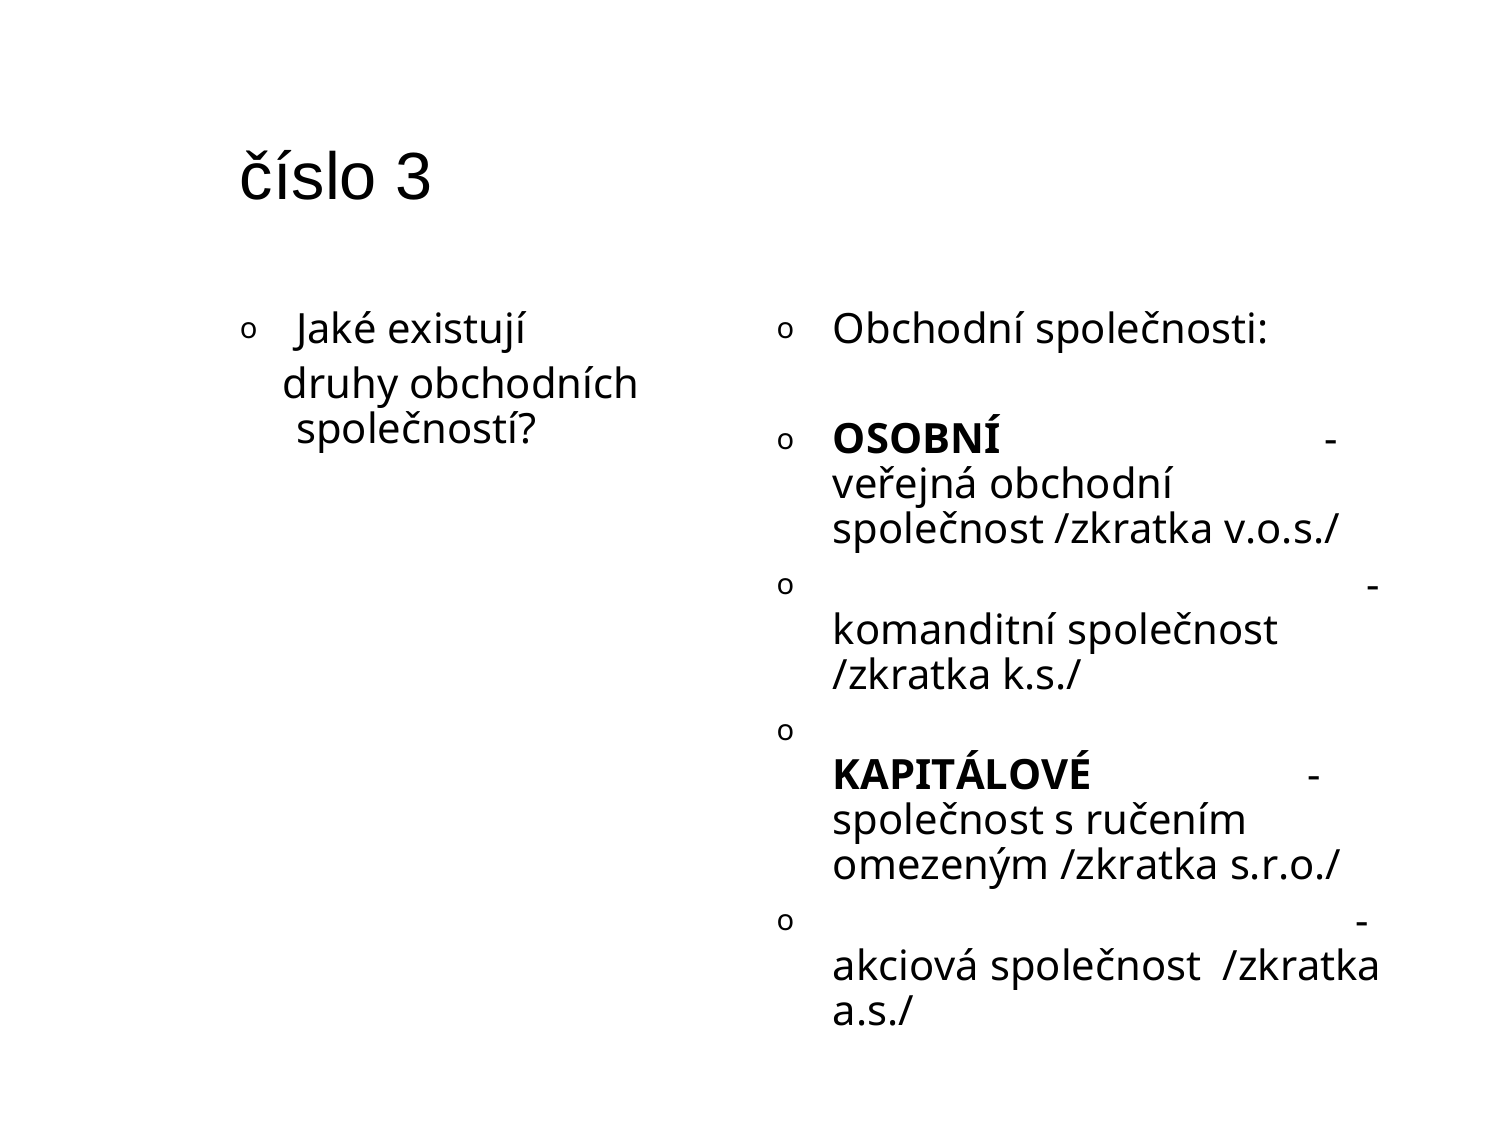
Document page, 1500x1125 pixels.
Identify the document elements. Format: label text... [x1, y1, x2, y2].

list Jaké existují druhy obchodních společností? [224, 299, 761, 975]
list Obchodní společnosti: OSOBNÍ - veřejná obchodní společnost /zkratka v.o.s./ - komanditní společnost /zkratka k.s./ KAPITÁLOVÉ - společnost s ručením omezeným /zkratka s.r.o./ - akciová společnost /zkratka a.s./ [761, 299, 1425, 1059]
title číslo 3 [224, 49, 1425, 221]
